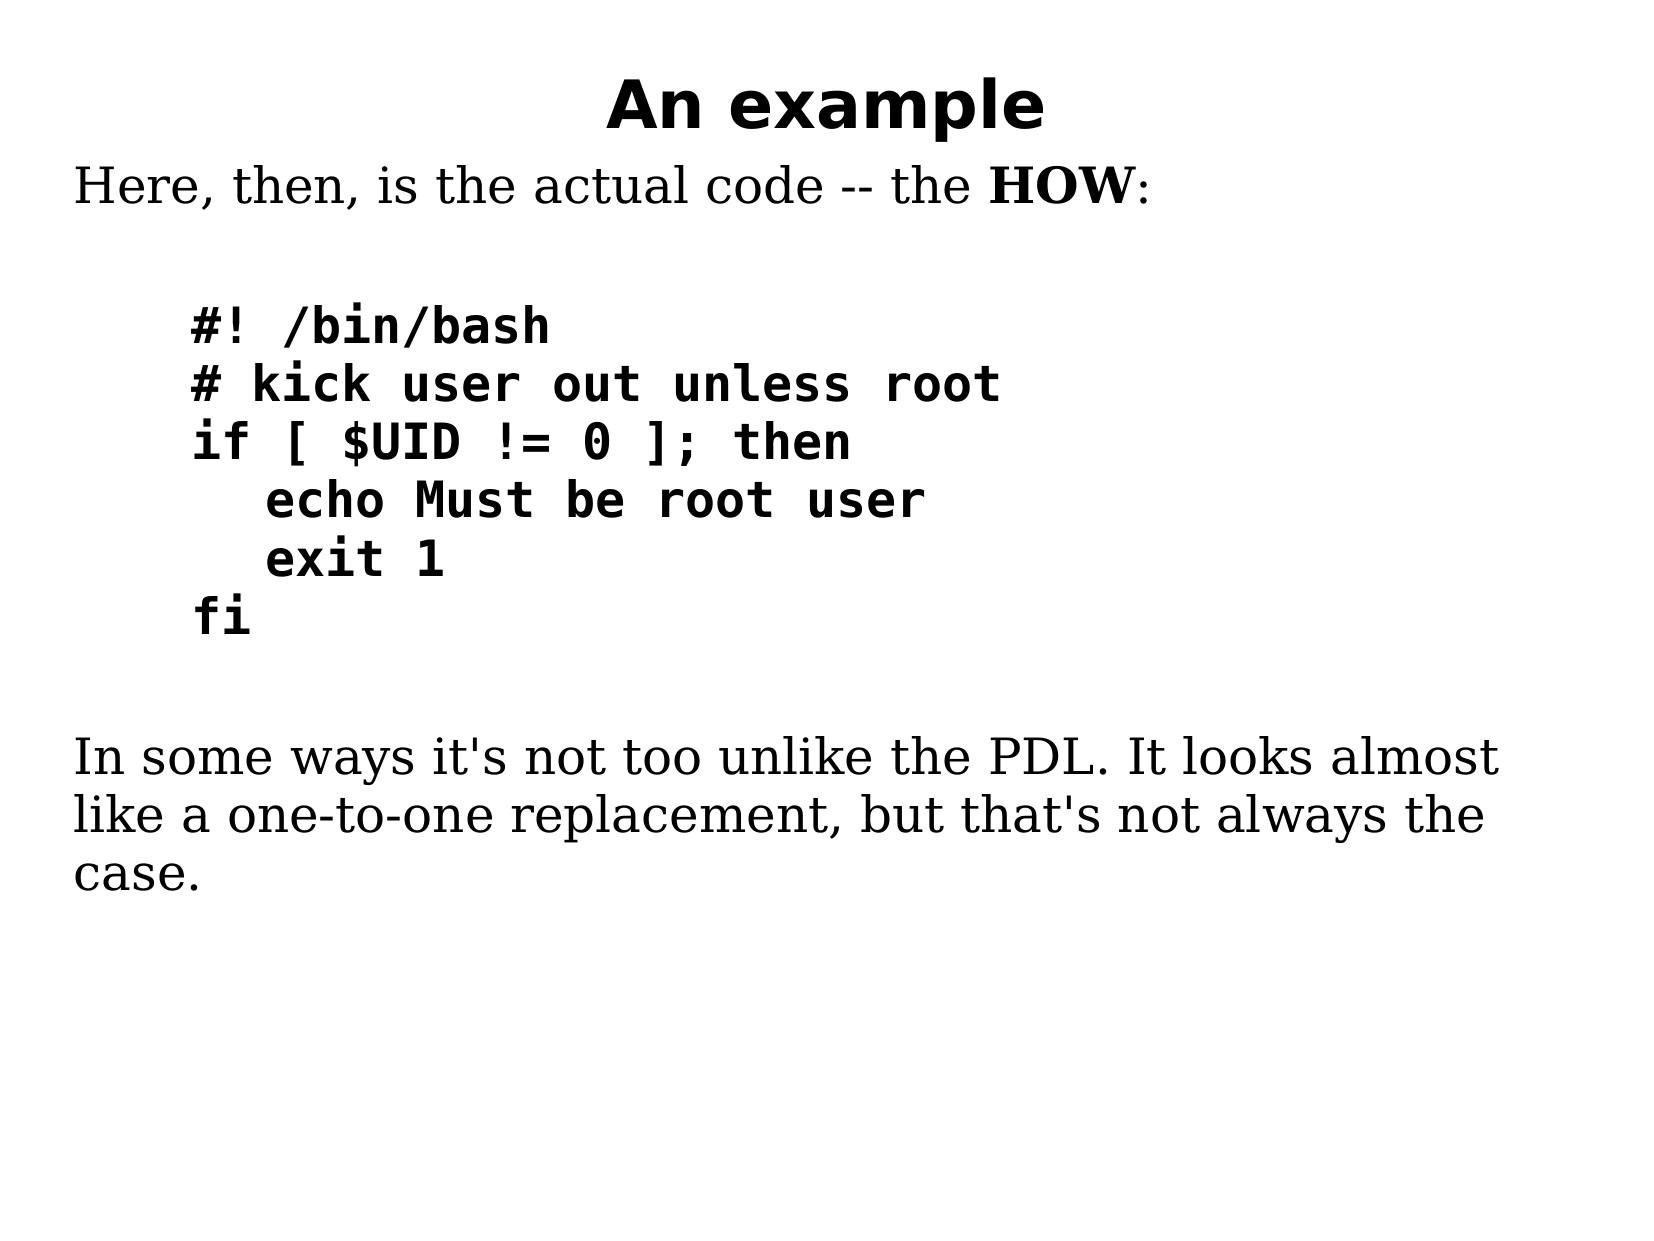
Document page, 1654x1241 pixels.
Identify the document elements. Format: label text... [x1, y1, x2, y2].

text_box An example Here, then, is the actual code -- the HOW: #! /bin/bash # kick user out unless root if [ $UID != 0 ]; then echo Must be root user exit 1 fi In some ways it's not too unlike the PDL. It looks almost like a one-to-one replacement, but that's not always the case. [59, 59, 1595, 910]
